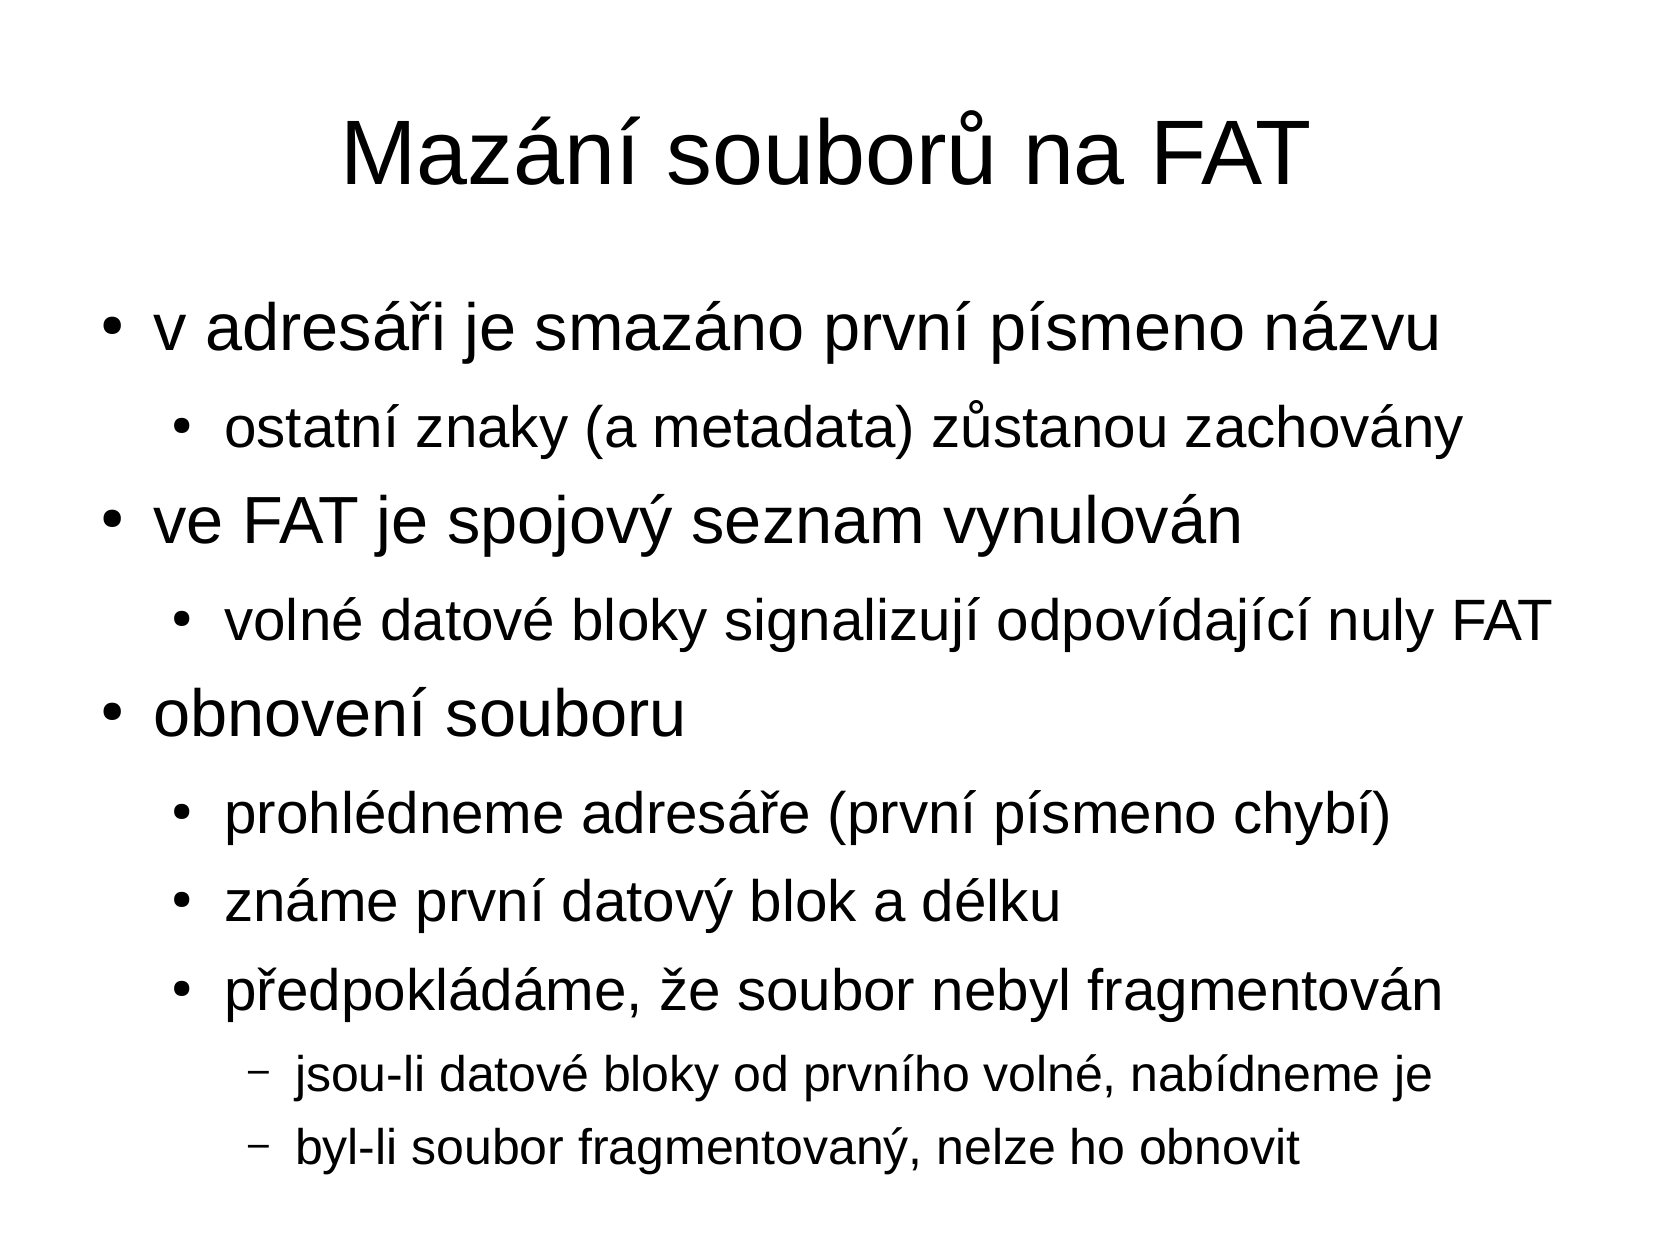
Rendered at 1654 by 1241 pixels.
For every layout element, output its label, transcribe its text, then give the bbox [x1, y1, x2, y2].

list v adresáři je smazáno první písmeno názvu ostatní znaky (a metadata) zůstanou zachovány ve FAT je spojový seznam vynulován volné datové bloky signalizují odpovídající nuly FAT obnovení souboru prohlédneme adresáře (první písmeno chybí) známe první datový blok a délku předpokládáme, že soubor nebyl fragmentován jsou-li datové bloky od prvního volné, nabídneme je byl-li soubor fragmentovaný, nelze ho obnovit [82, 290, 1571, 1176]
title Mazání souborů na FAT [82, 49, 1571, 257]
